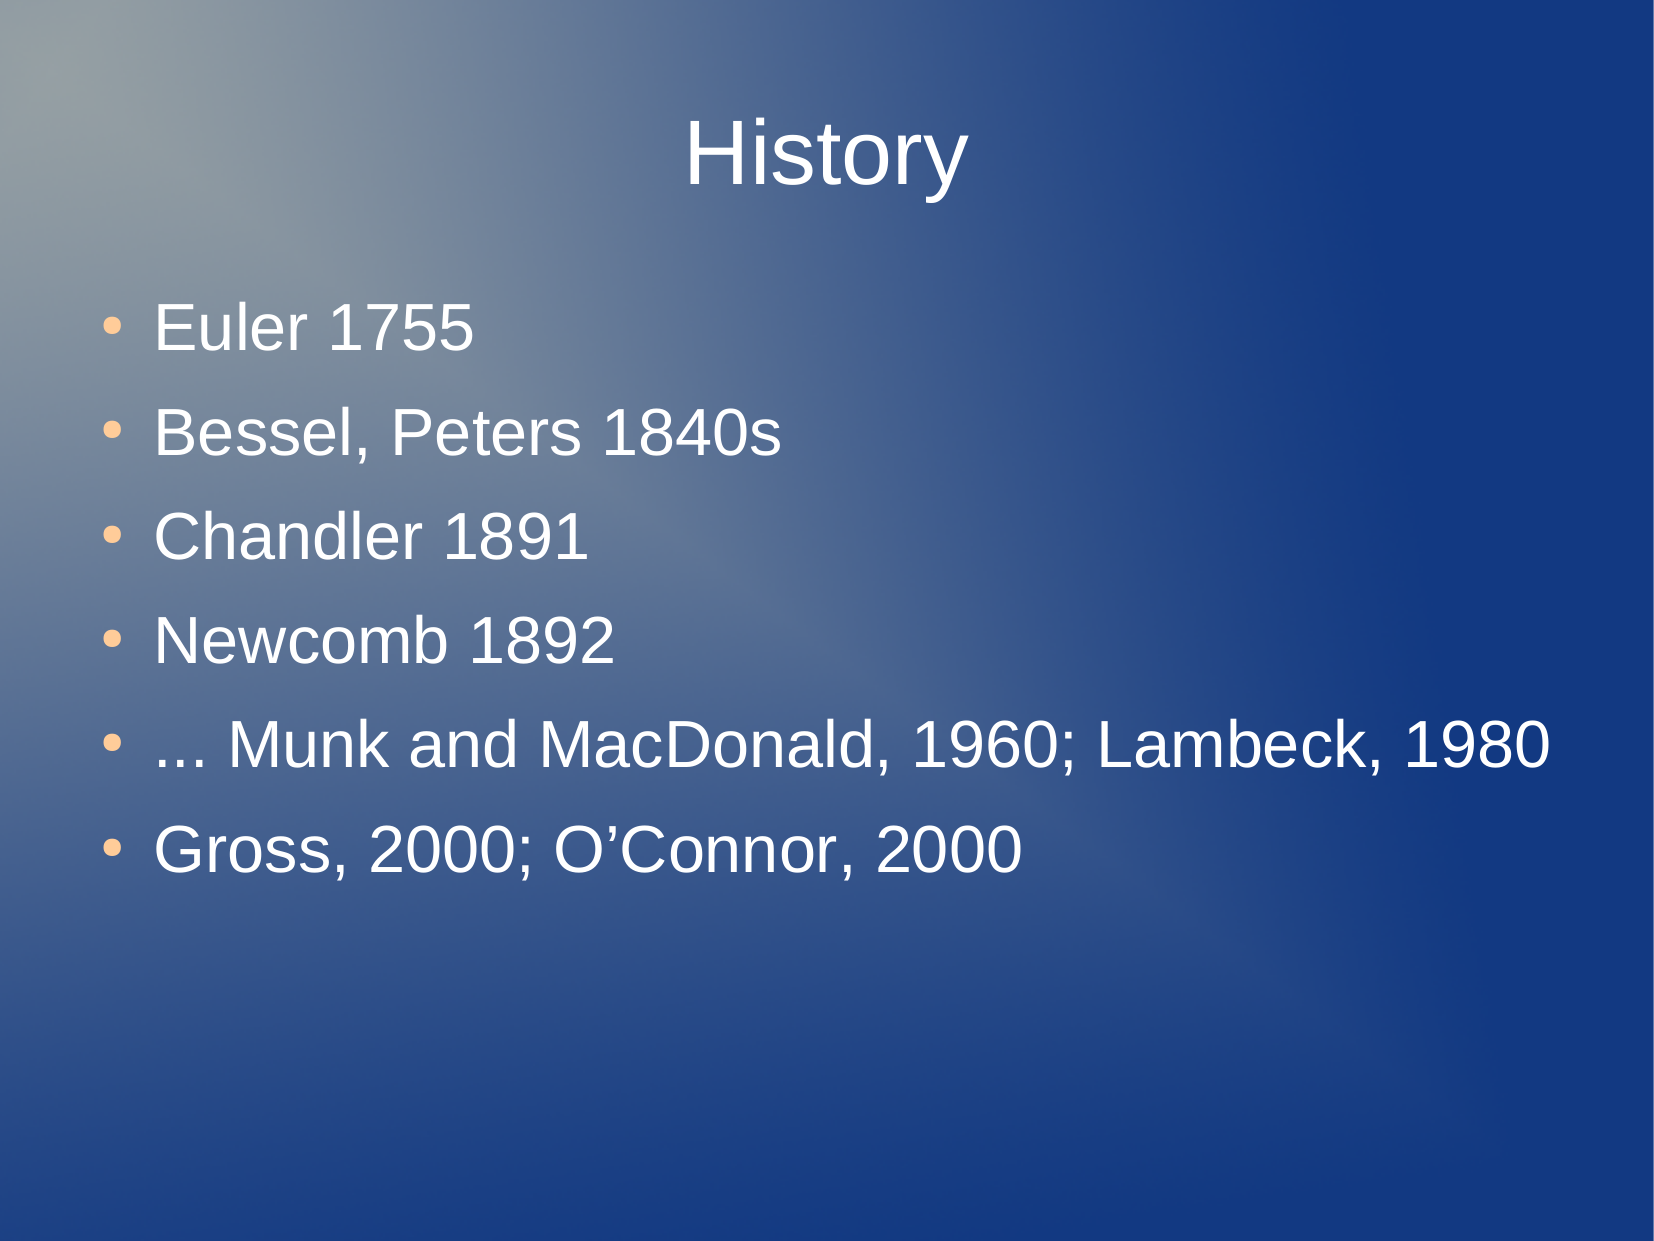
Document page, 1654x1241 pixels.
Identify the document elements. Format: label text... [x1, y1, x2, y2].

picture [0, 0, 1654, 1241]
title History [82, 49, 1571, 257]
list Euler 1755 Bessel, Peters 1840s Chandler 1891 Newcomb 1892 ... Munk and MacDonald, 1960; Lambeck, 1980 Gross, 2000; O’Connor, 2000 [82, 290, 1571, 1094]
